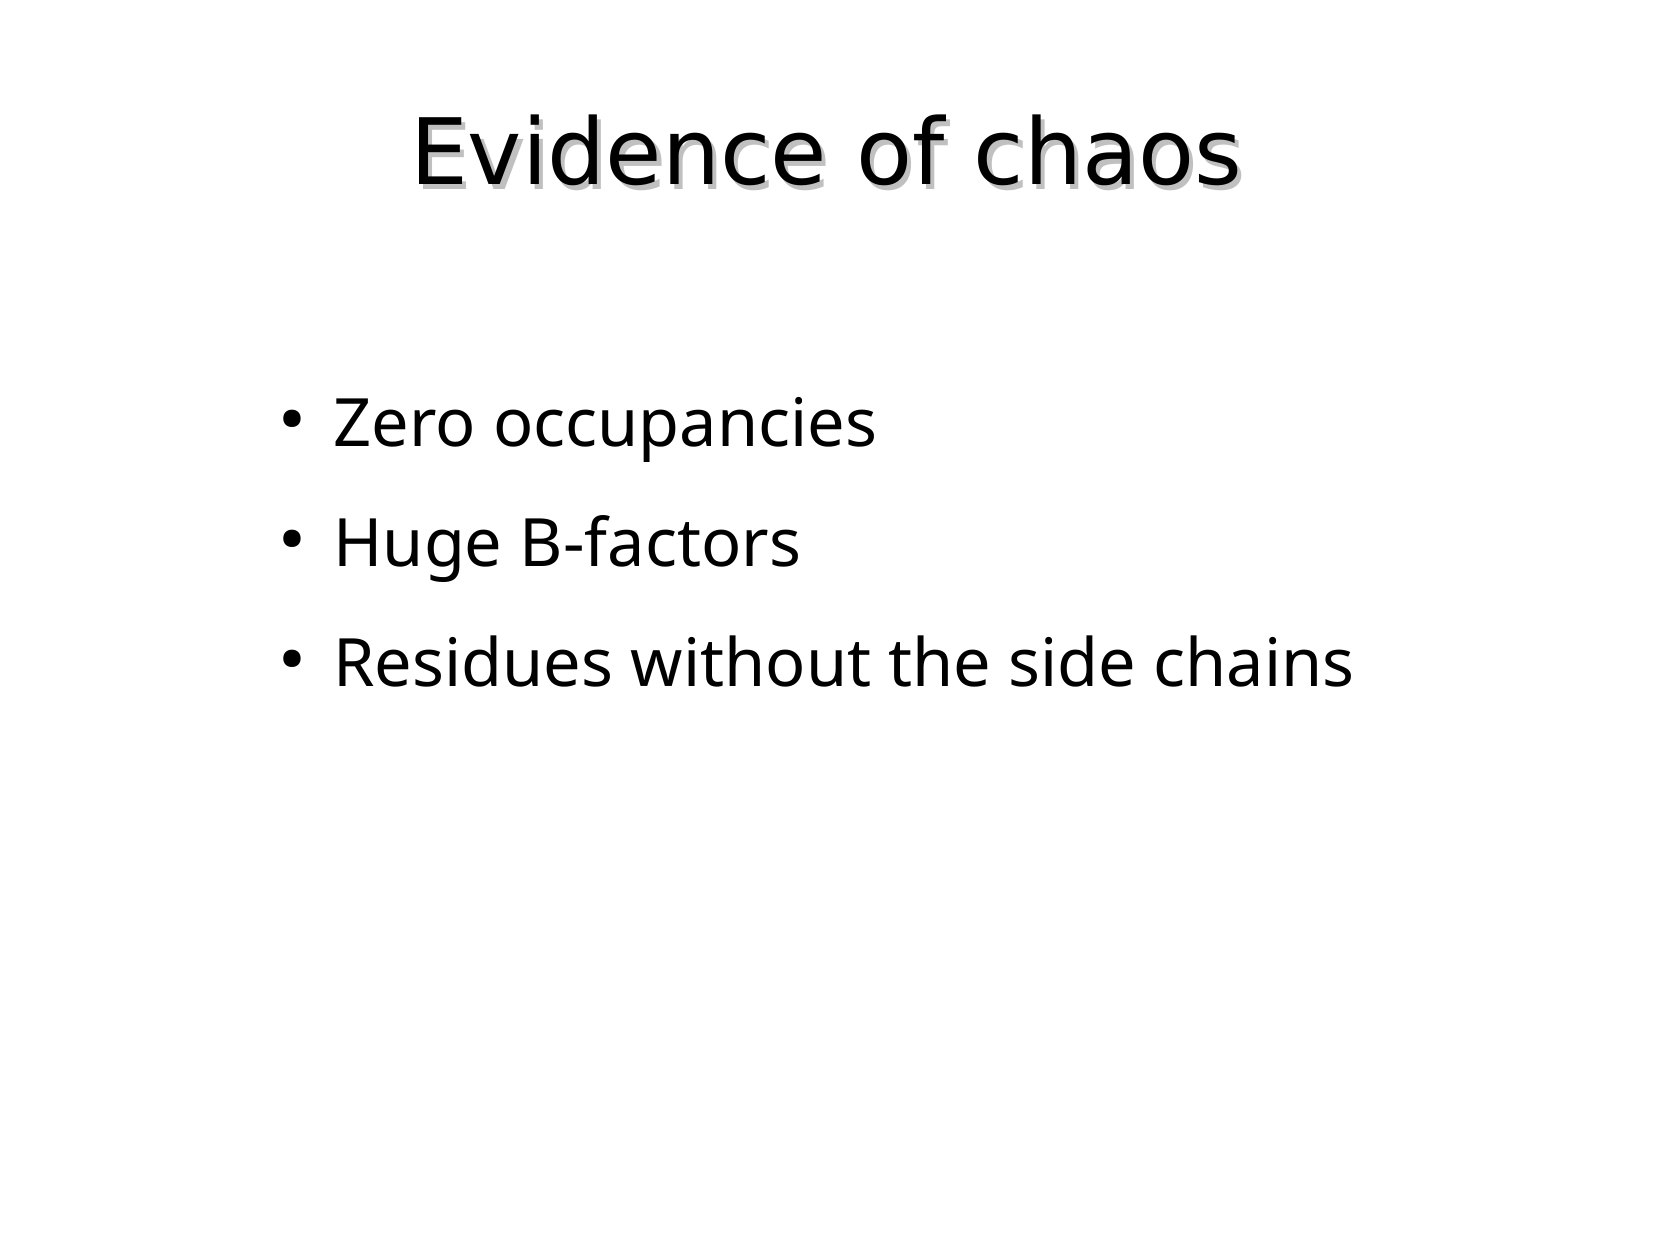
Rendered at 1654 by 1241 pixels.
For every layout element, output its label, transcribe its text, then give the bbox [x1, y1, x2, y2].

title Evidence of chaos [82, 49, 1571, 257]
list Zero occupancies Huge B-factors Residues without the side chains [262, 375, 1463, 702]
